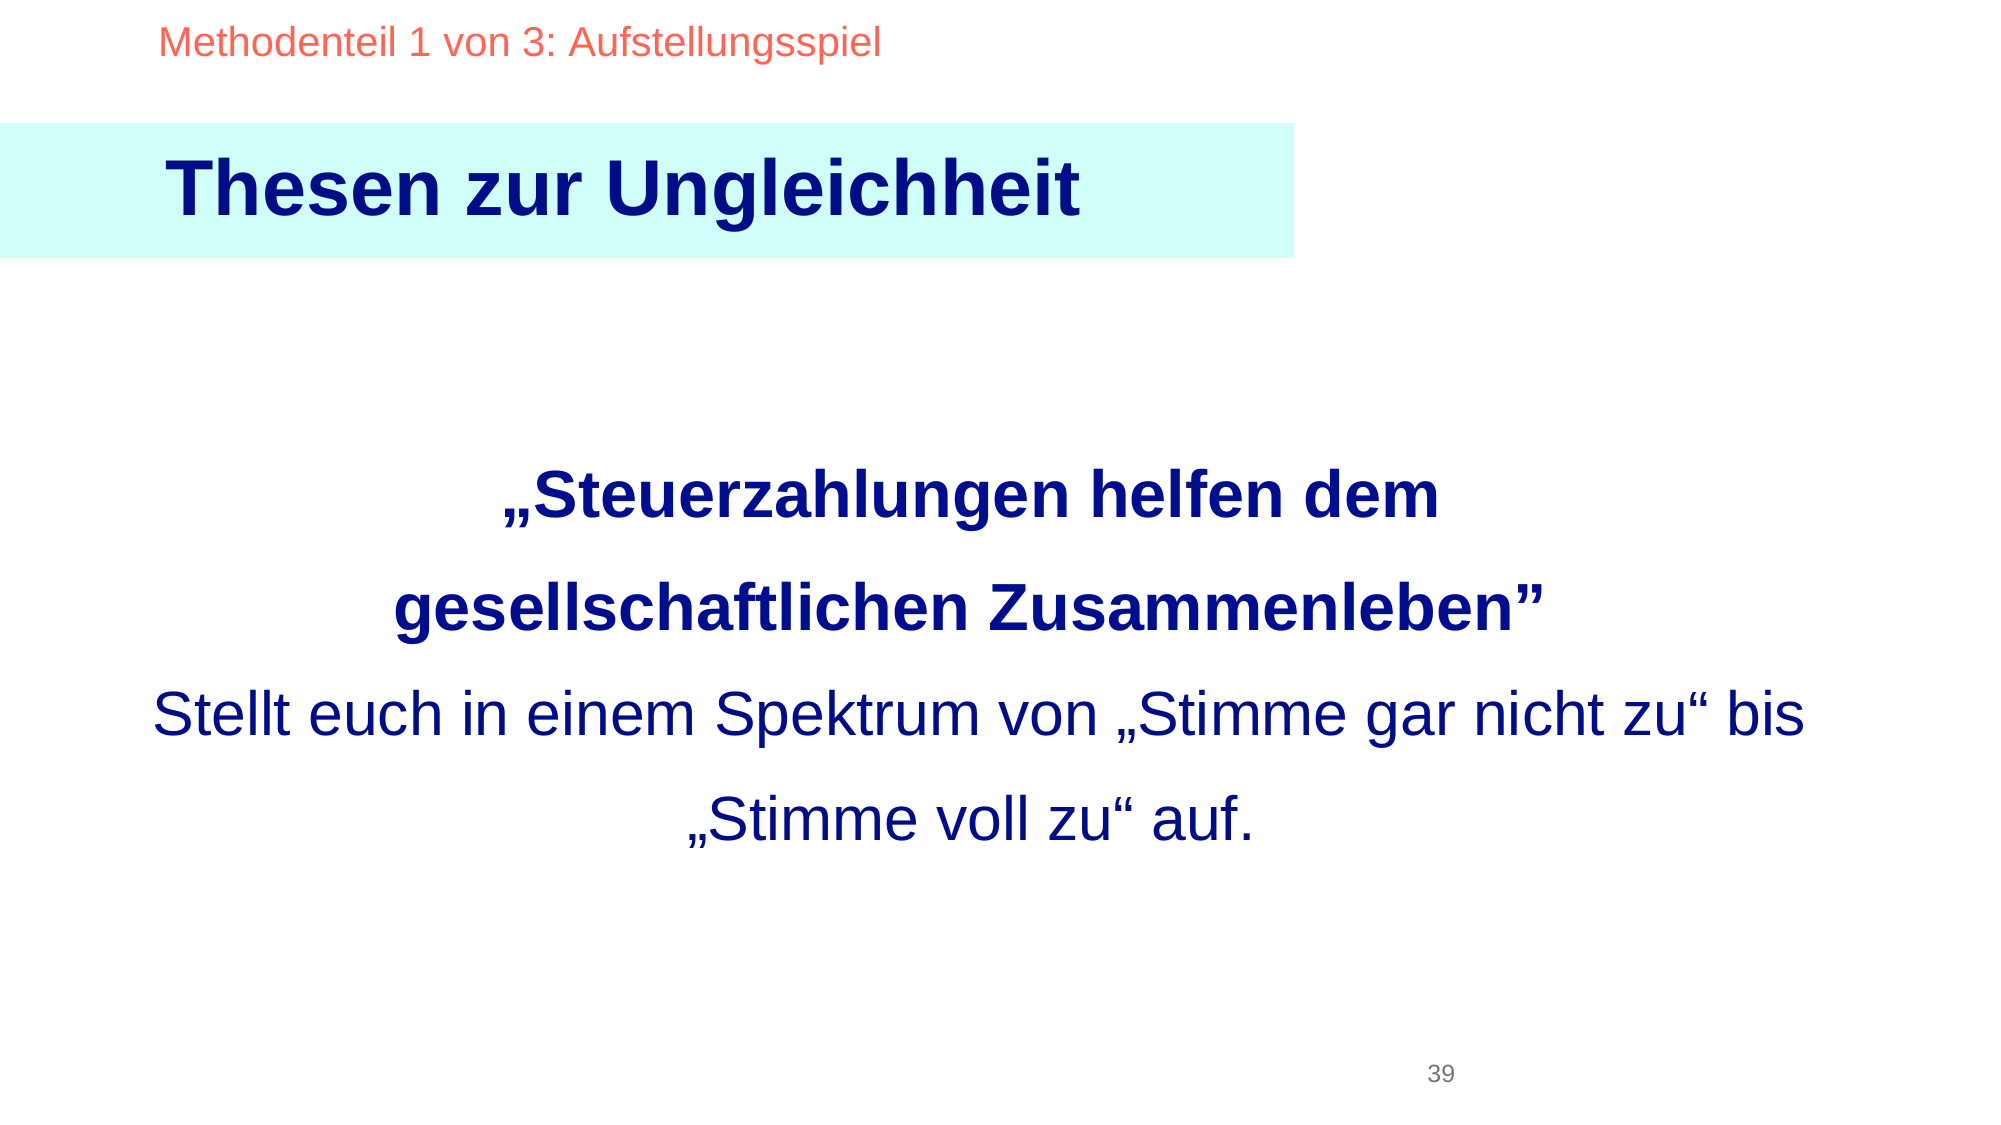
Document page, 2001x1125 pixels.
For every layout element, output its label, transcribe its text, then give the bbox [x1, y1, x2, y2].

list Thesen zur Ungleichheit [150, 126, 1168, 255]
list Methodenteil 1 von 3: Aufstellungsspiel [105, 12, 1242, 93]
list „Steuerzahlungen helfen dem gesellschaftlichen Zusammenleben” Stellt euch in einem Spektrum von „Stimme gar nicht zu“ bis „Stimme voll zu“ auf. [137, 301, 1863, 1067]
